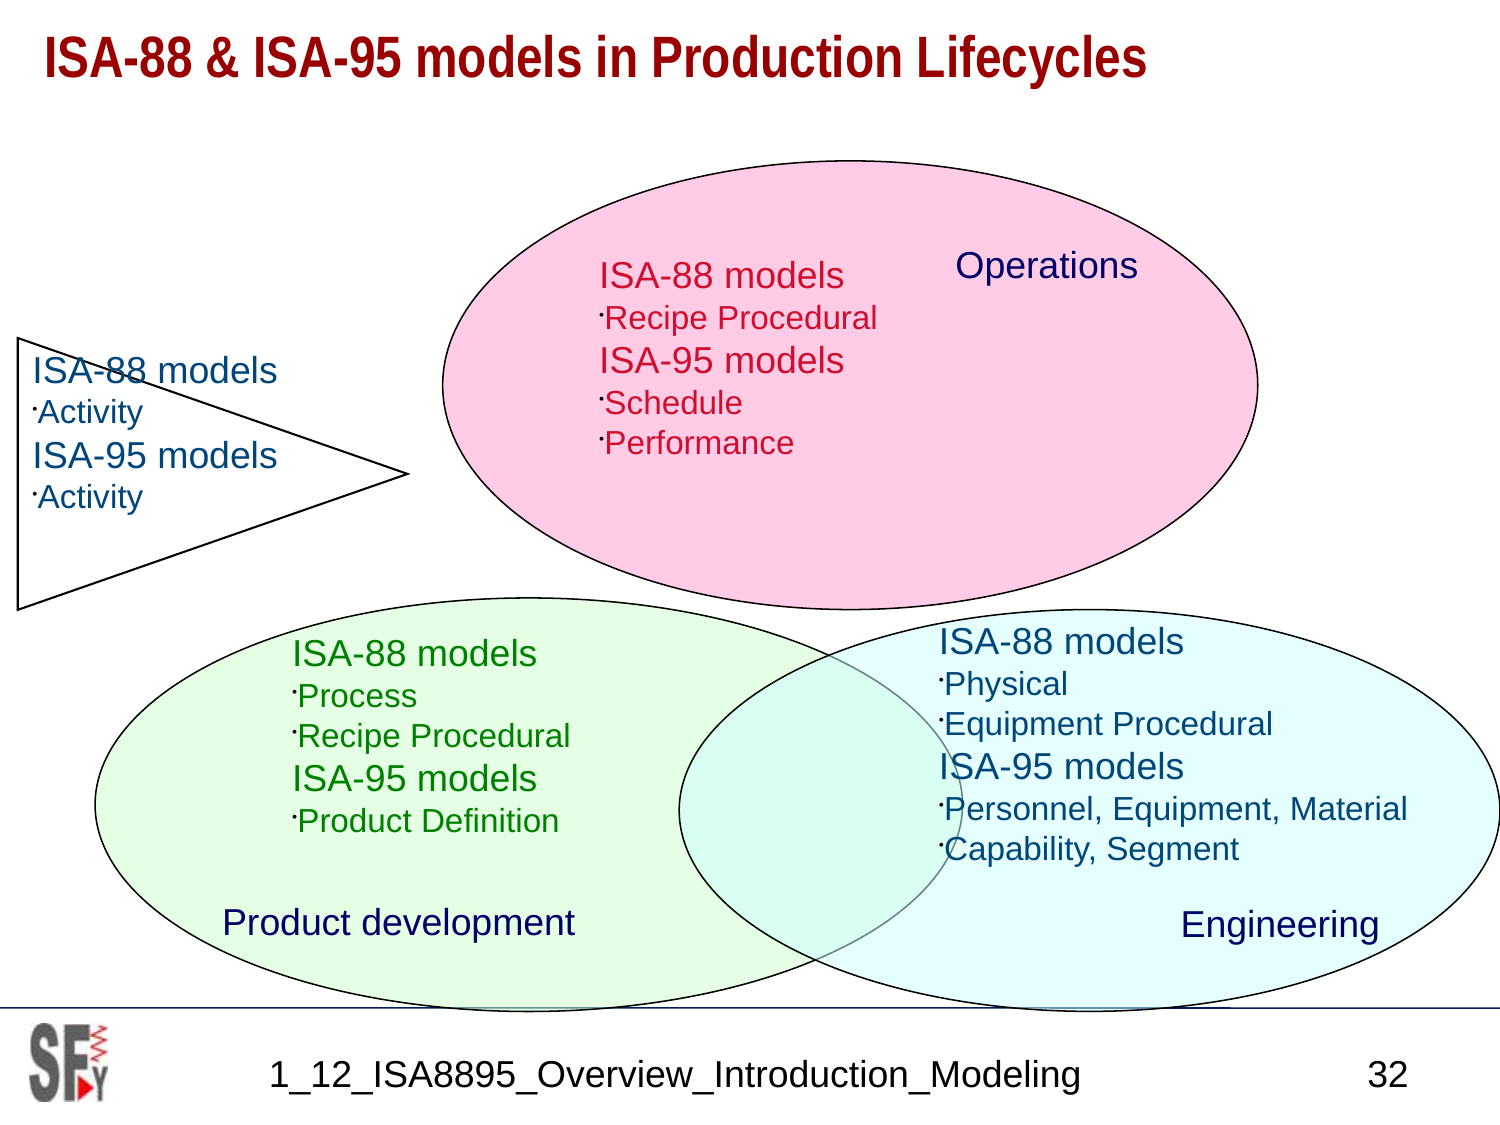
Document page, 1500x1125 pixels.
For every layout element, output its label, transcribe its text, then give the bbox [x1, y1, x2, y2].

text_box Operations [442, 160, 1258, 610]
picture [29, 1023, 108, 1102]
title ISA-88 & ISA-95 models in Production Lifecycles [29, 12, 1471, 138]
text_box Product development [329, 597, 728, 621]
text_box Engineering [697, 626, 1489, 1012]
text_box ISA-88 models Activity ISA-95 models Activity [17, 337, 408, 610]
text_box ISA-88 models Recipe Procedural ISA-95 models Schedule Performance [584, 243, 1155, 492]
text_box ISA-88 models Physical Equipment Procedural ISA-95 models Personnel, Equipment, Material Capability, Segment [924, 609, 1495, 858]
text_box Product development [95, 636, 815, 1012]
slide_number <numéro> [1352, 1034, 1490, 1103]
text_box ISA-88 models Process Recipe Procedural ISA-95 models Product Definition [277, 621, 848, 870]
footer 1_12_ISA8895_Overview_Introduction_Modeling [253, 1034, 1336, 1103]
text_box Engineering [1495, 779, 1500, 842]
